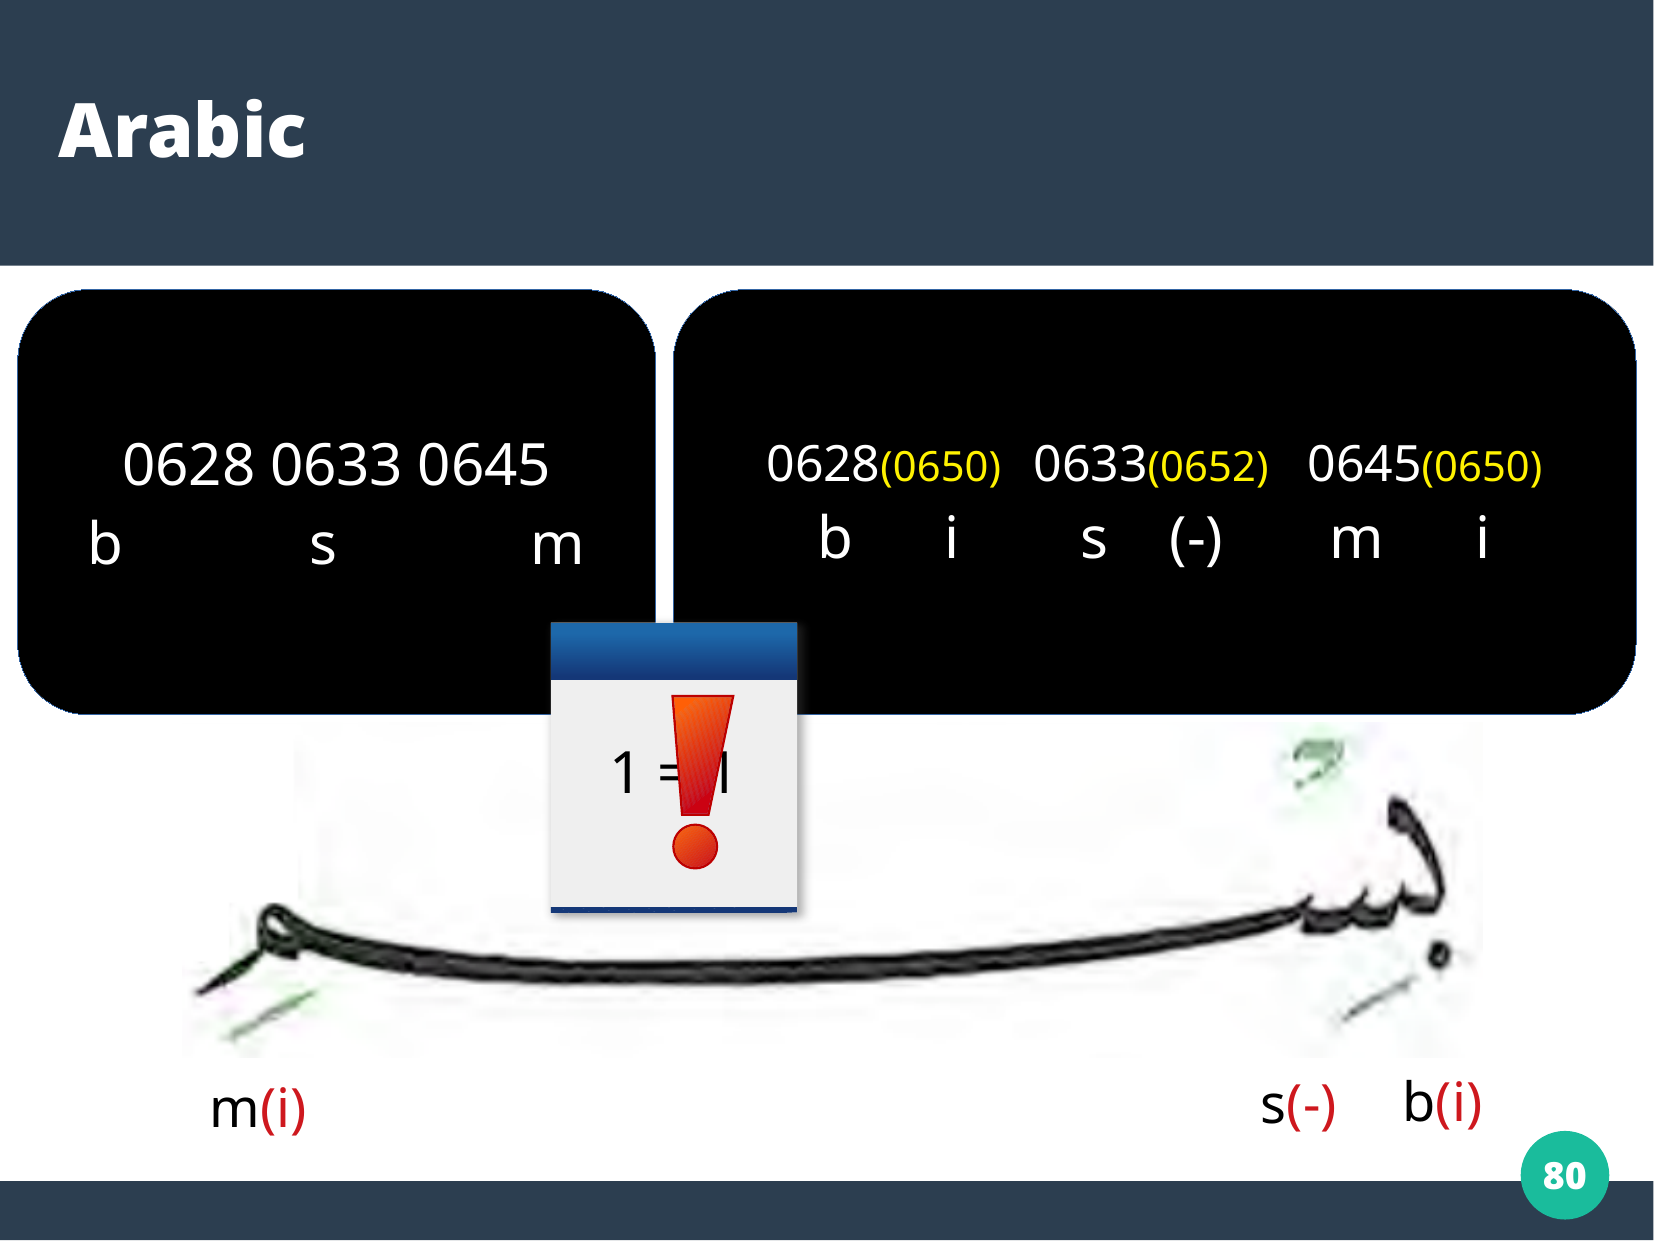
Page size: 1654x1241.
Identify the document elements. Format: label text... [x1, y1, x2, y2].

text_box b(i) [1387, 1056, 1518, 1146]
text_box 0628 0633 0645 b s m [17, 289, 656, 715]
title Arabic [59, 49, 1595, 207]
text_box s(-) [1246, 1057, 1388, 1146]
picture [182, 608, 1483, 1058]
text_box 0628(0650) 0633(0652) 0645(0650) b i s (-) m i [673, 289, 1637, 715]
text_box m(i) [194, 1061, 343, 1146]
